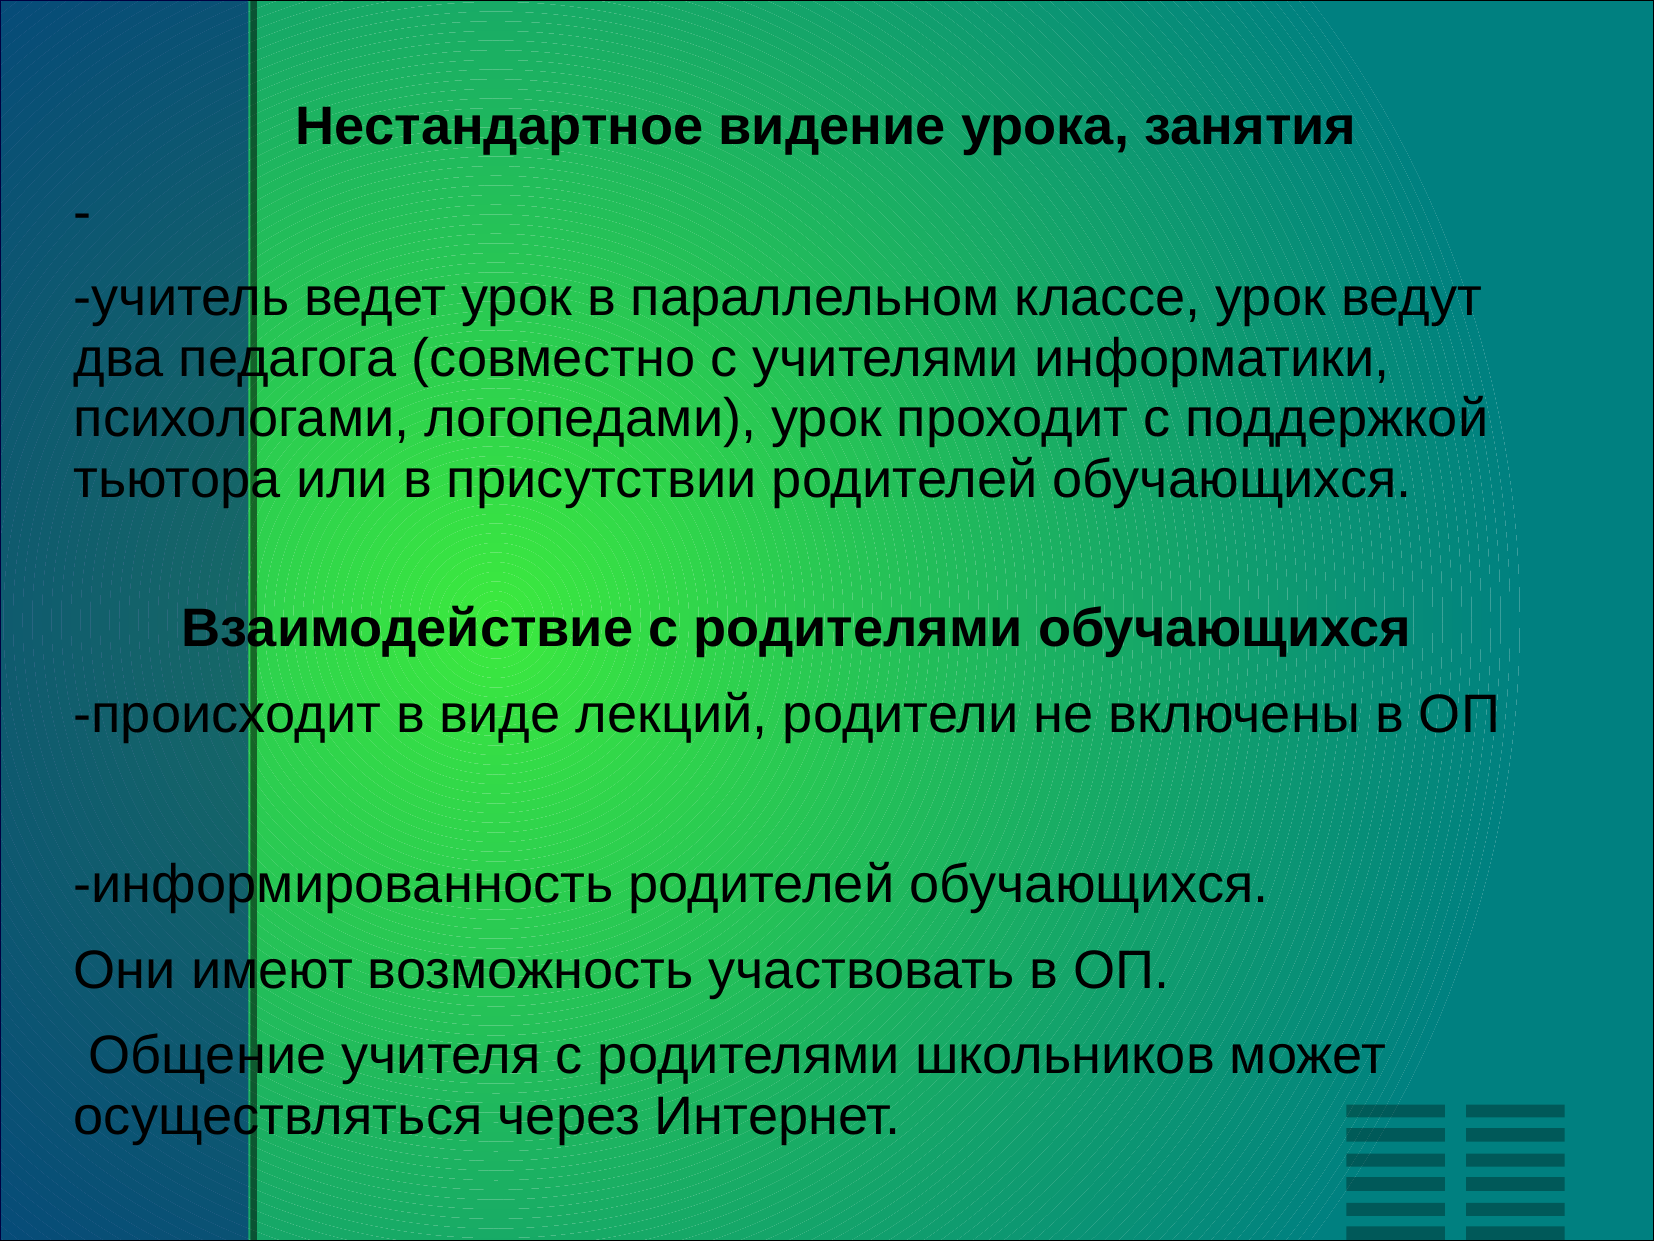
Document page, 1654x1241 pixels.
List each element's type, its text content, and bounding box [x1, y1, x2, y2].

text_box Нестандартное видение урока, занятия - -учитель ведет урок в параллельном классе, урок ведут два педагога (совместно с учителями информатики, психологами, логопедами), урок проходит с поддержкой тьютора или в присутствии родителей обучающихся. [59, 88, 1595, 518]
text_box Взаимодействие с родителями обучающихся -происходит в виде лекций, родители не включены в ОП -информированность родителей обучающихся. Они имеют возможность участвовать в ОП. Общение учителя с родителями школьников может осуществляться через Интернет. [59, 590, 1536, 1155]
